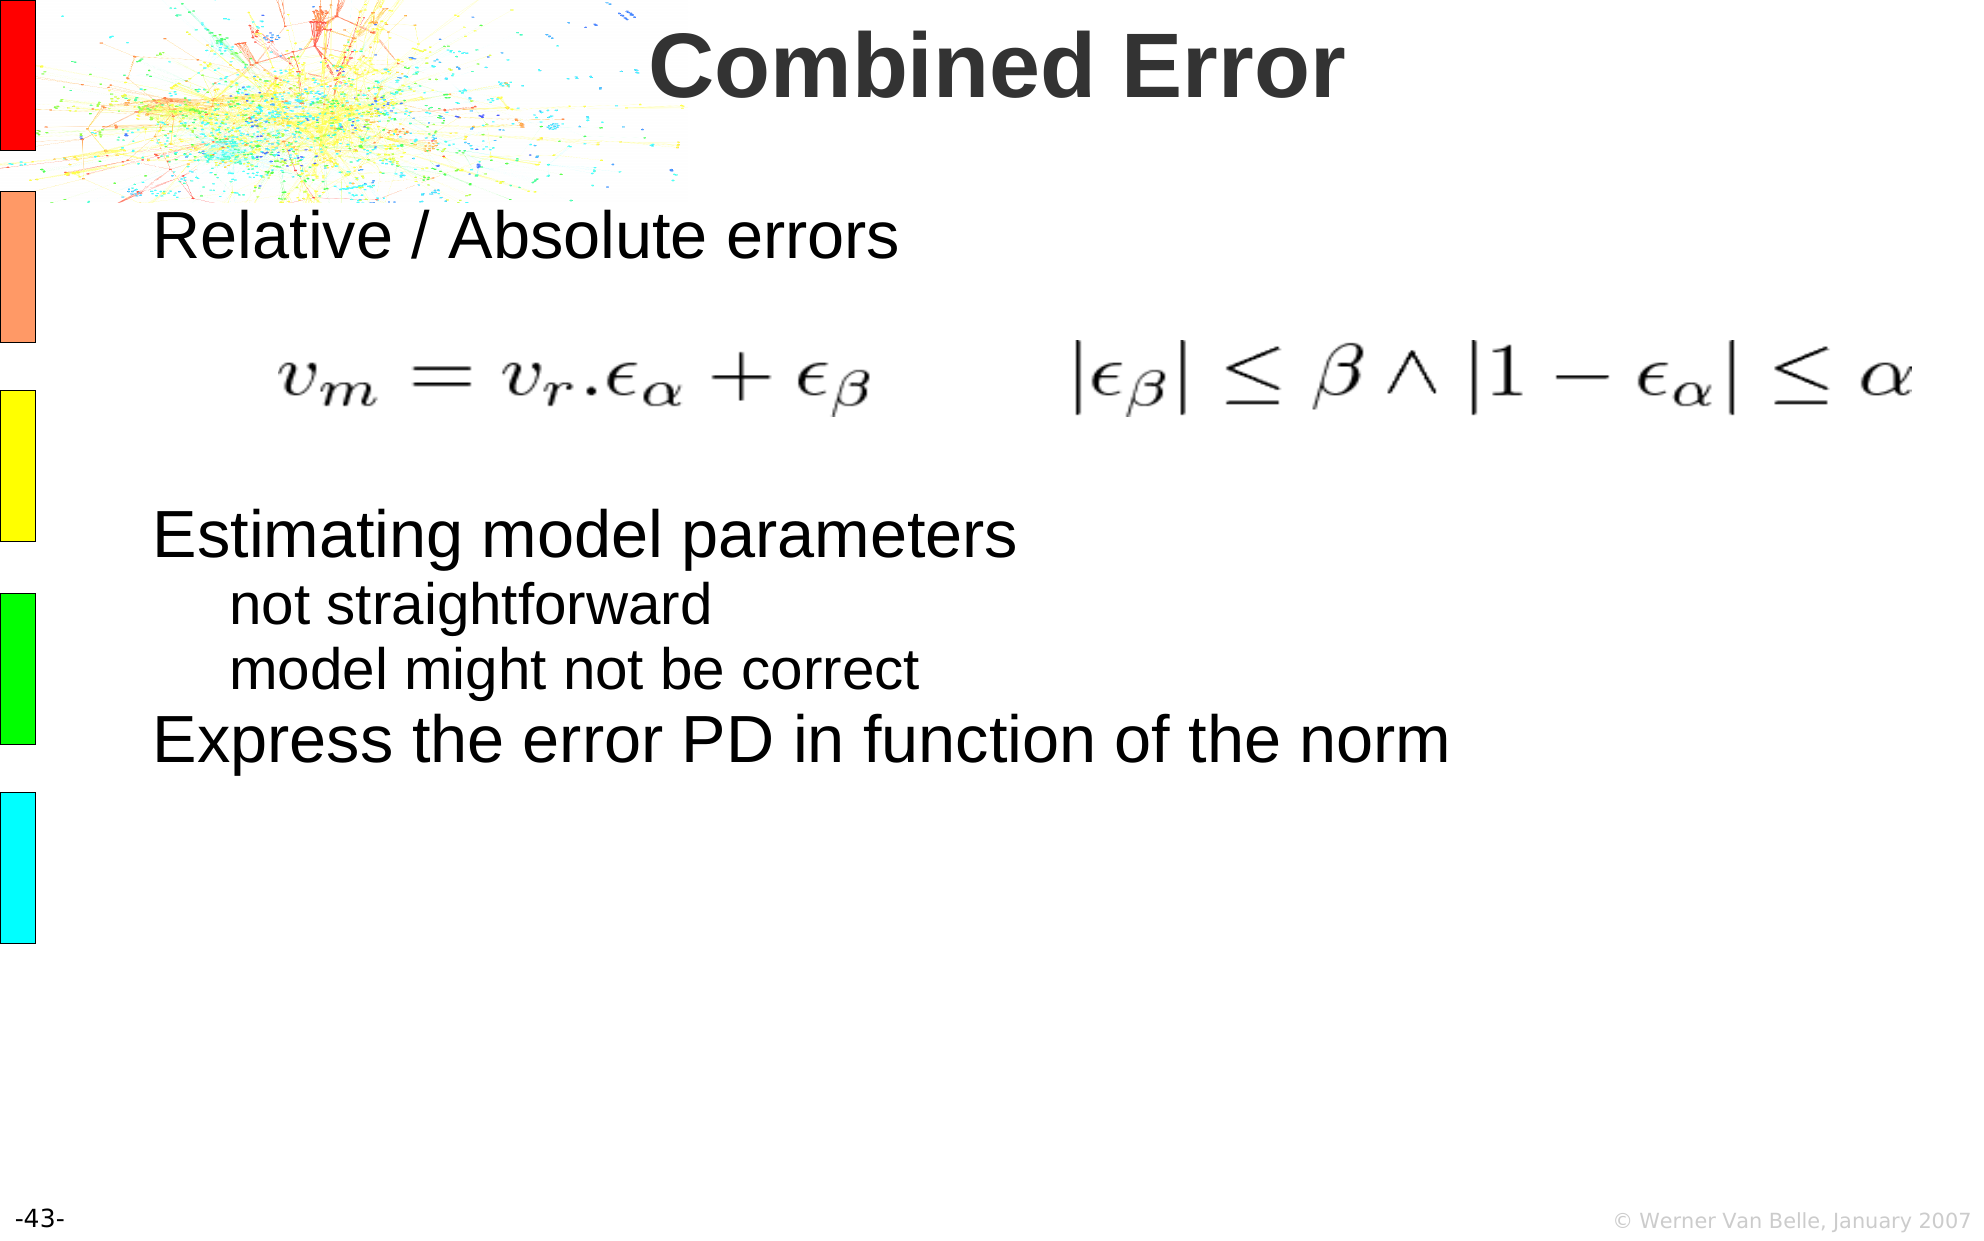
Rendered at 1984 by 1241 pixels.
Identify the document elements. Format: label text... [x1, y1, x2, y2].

list Relative / Absolute errors Estimating model parameters not straightforward model might not be correct Express the error PD in function of the norm [134, 197, 1935, 1167]
picture [278, 340, 1912, 417]
title Gene Expression [0, 0, 688, 203]
title Combined Error [150, 0, 1845, 133]
